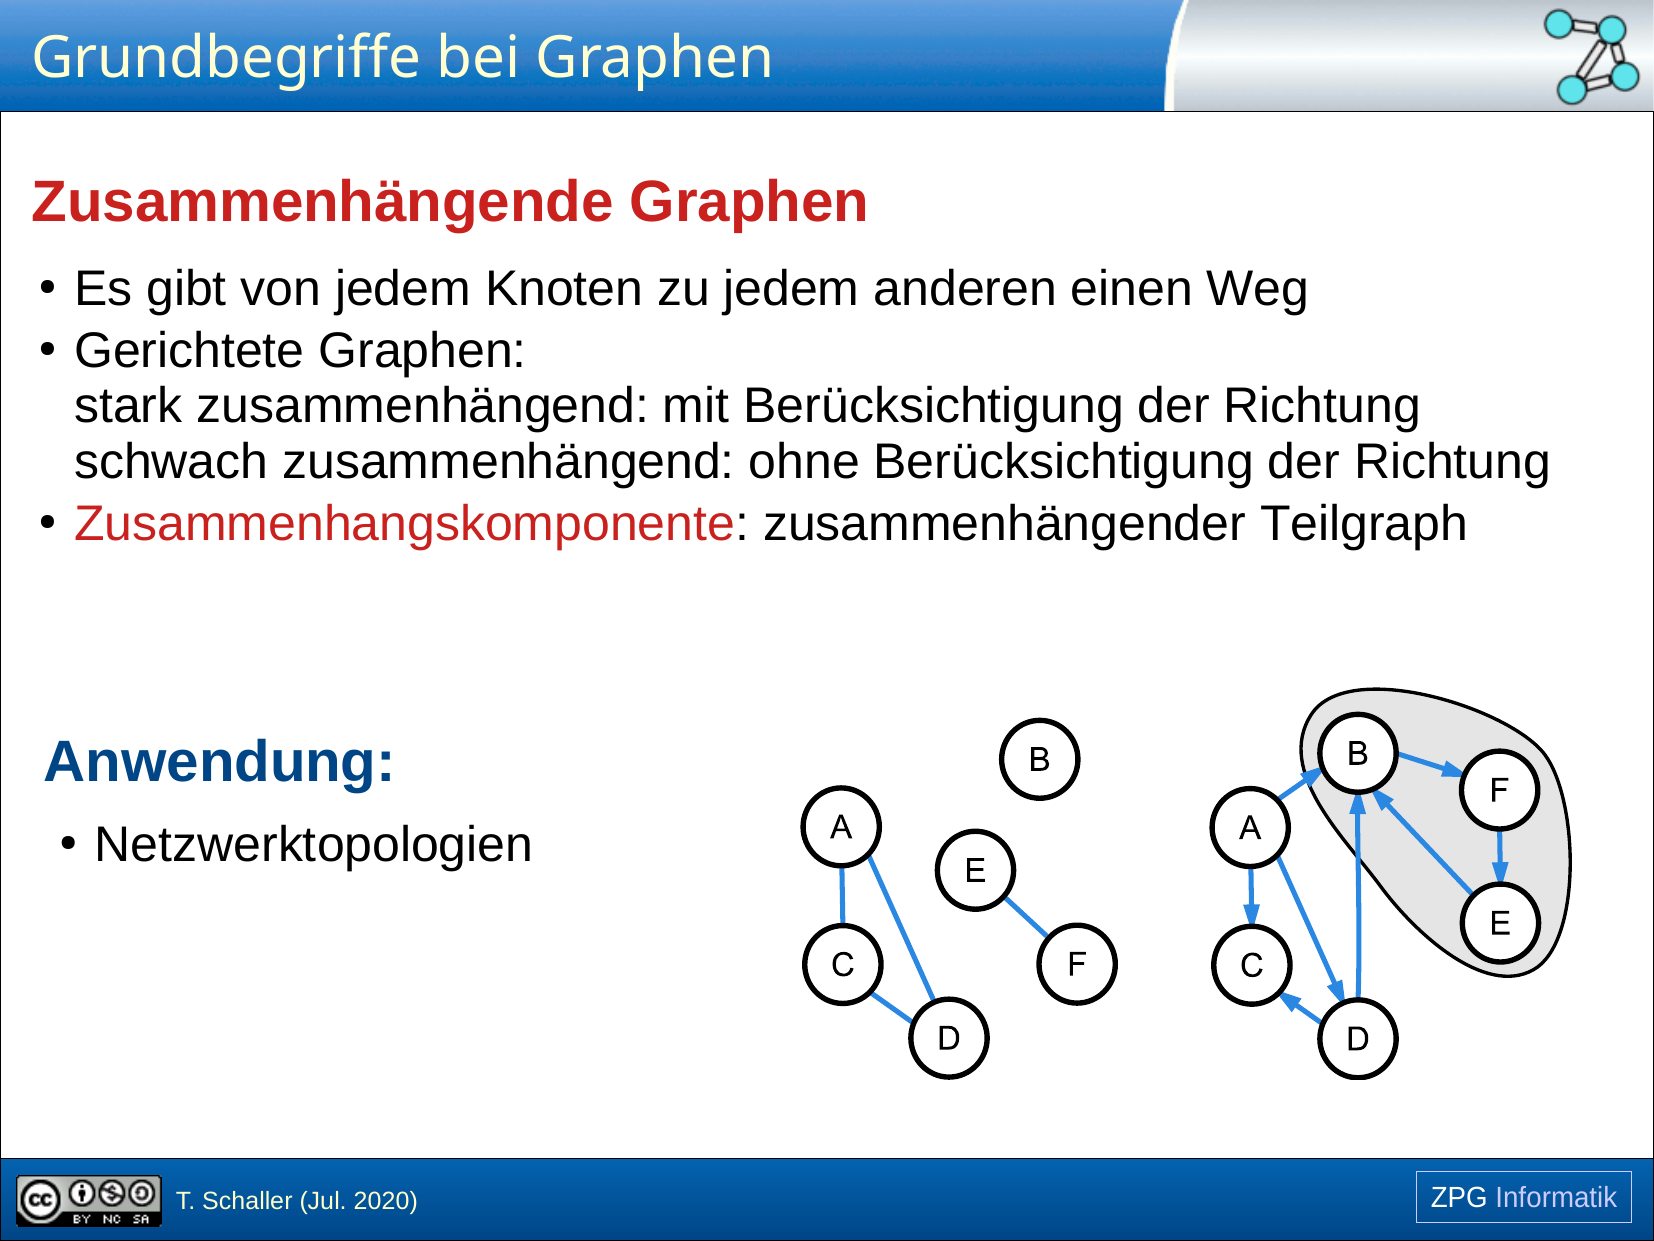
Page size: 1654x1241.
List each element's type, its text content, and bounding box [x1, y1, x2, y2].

picture [0, 0, 1654, 111]
text_box Zusammenhängende Graphen [31, 168, 900, 235]
title Grundbegriffe bei Graphen [31, 16, 1151, 94]
picture [16, 1175, 162, 1227]
text_box Anwendung: [44, 728, 413, 795]
picture [800, 687, 1572, 1080]
text_box Es gibt von jedem Knoten zu jedem anderen einen Weg Gerichtete Graphen: stark zusammenhängend: mit Berücksichtigung der Richtung schwach zusammenhängend: ohne Berücksichtigung der Richtung Zusammenhangskomponente: zusammenhängender Teilgraph [38, 260, 1570, 613]
text_box Netzwerktopologien [59, 816, 1010, 1163]
